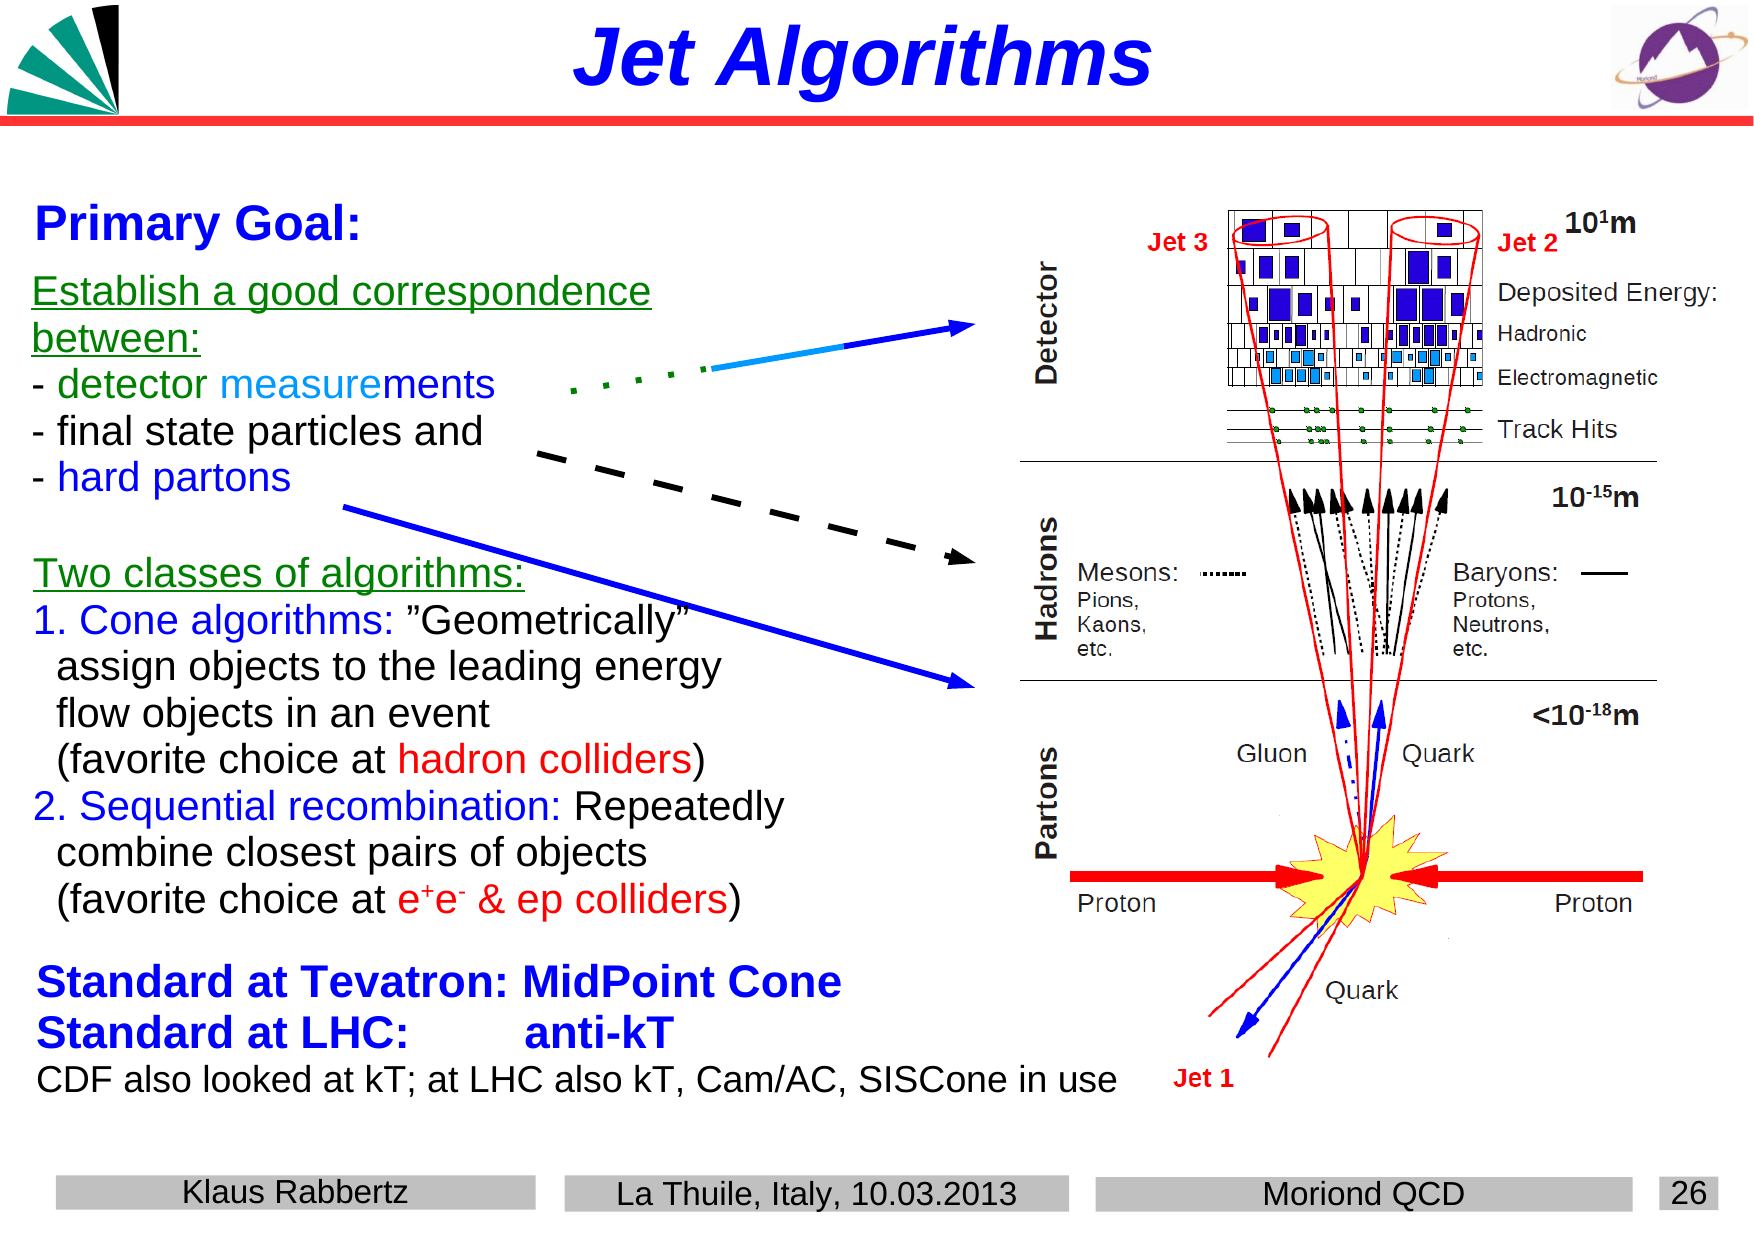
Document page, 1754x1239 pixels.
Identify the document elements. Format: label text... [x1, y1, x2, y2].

picture [1611, 5, 1748, 110]
text_box Primary Goal: [22, 188, 375, 257]
text_box Two classes of algorithms: 1. Cone algorithms: ”Geometrically” assign objects to the leading energy flow objects in an event (favorite choice at hadron colliders) 2. Sequential recombination: Repeatedly combine closest pairs of objects (favorite choice at e+e- & ep colliders) [21, 544, 883, 928]
text_box Establish a good correspondence between: - detector measurements - final state particles and - hard partons [19, 262, 822, 507]
text_box Standard at Tevatron: MidPoint Cone Standard at LHC: anti-kT CDF also looked at kT; at LHC also kT, Cam/AC, SISCone in use [24, 949, 1163, 1106]
picture [7, 5, 119, 116]
picture [1020, 197, 1719, 1098]
title Jet Algorithms [123, 0, 1606, 114]
